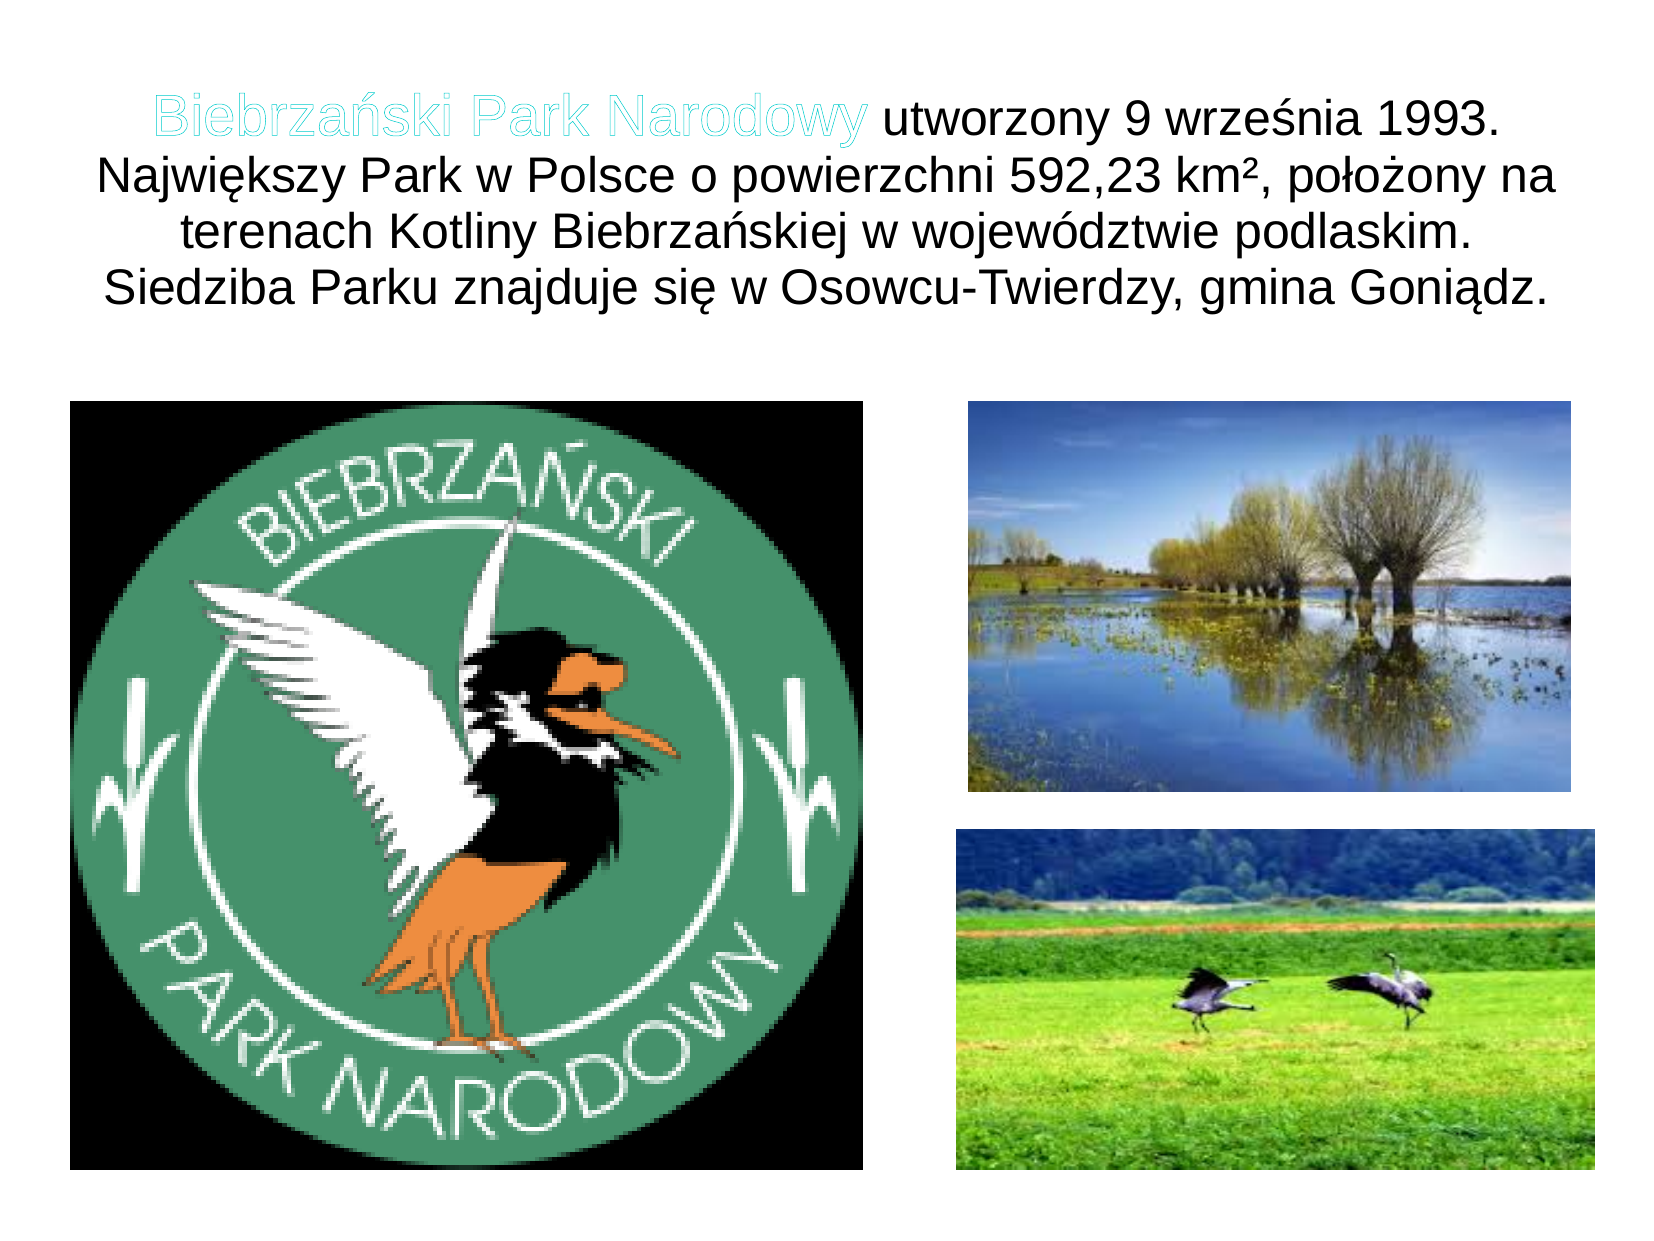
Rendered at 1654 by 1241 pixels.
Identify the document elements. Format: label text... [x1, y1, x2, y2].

picture [968, 401, 1571, 792]
title Biebrzański Park Narodowy utworzony 9 września 1993. Największy Park w Polsce o powierzchni 592,23 km², położony na terenach Kotliny Biebrzańskiej w województwie podlaskim. Siedziba Parku znajduje się w Osowcu-Twierdzy, gmina Goniądz. [82, 82, 1571, 315]
picture [70, 401, 863, 1170]
picture [956, 829, 1595, 1170]
